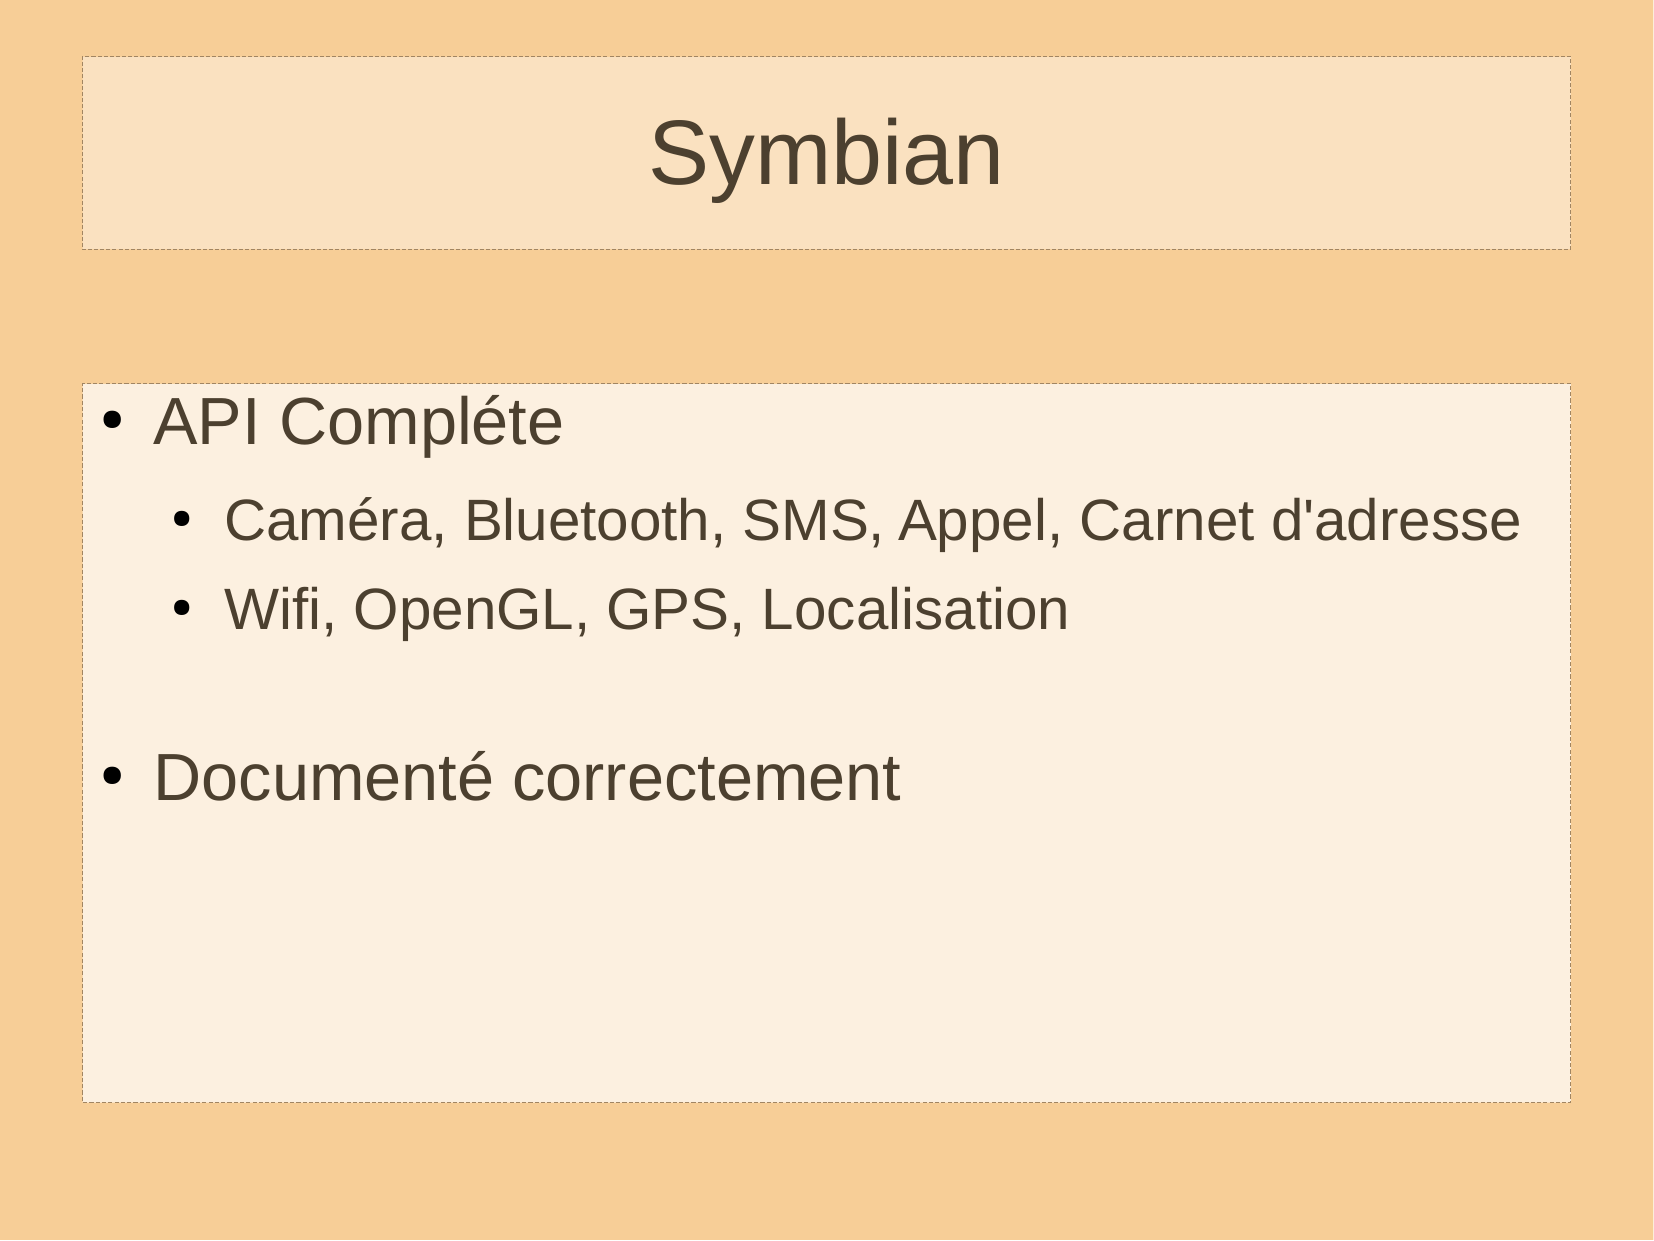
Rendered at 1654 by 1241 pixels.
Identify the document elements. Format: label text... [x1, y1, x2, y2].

list API Compléte Caméra, Bluetooth, SMS, Appel, Carnet d'adresse Wifi, OpenGL, GPS, Localisation Documenté correctement [82, 383, 1571, 1103]
title Symbian [82, 56, 1571, 250]
